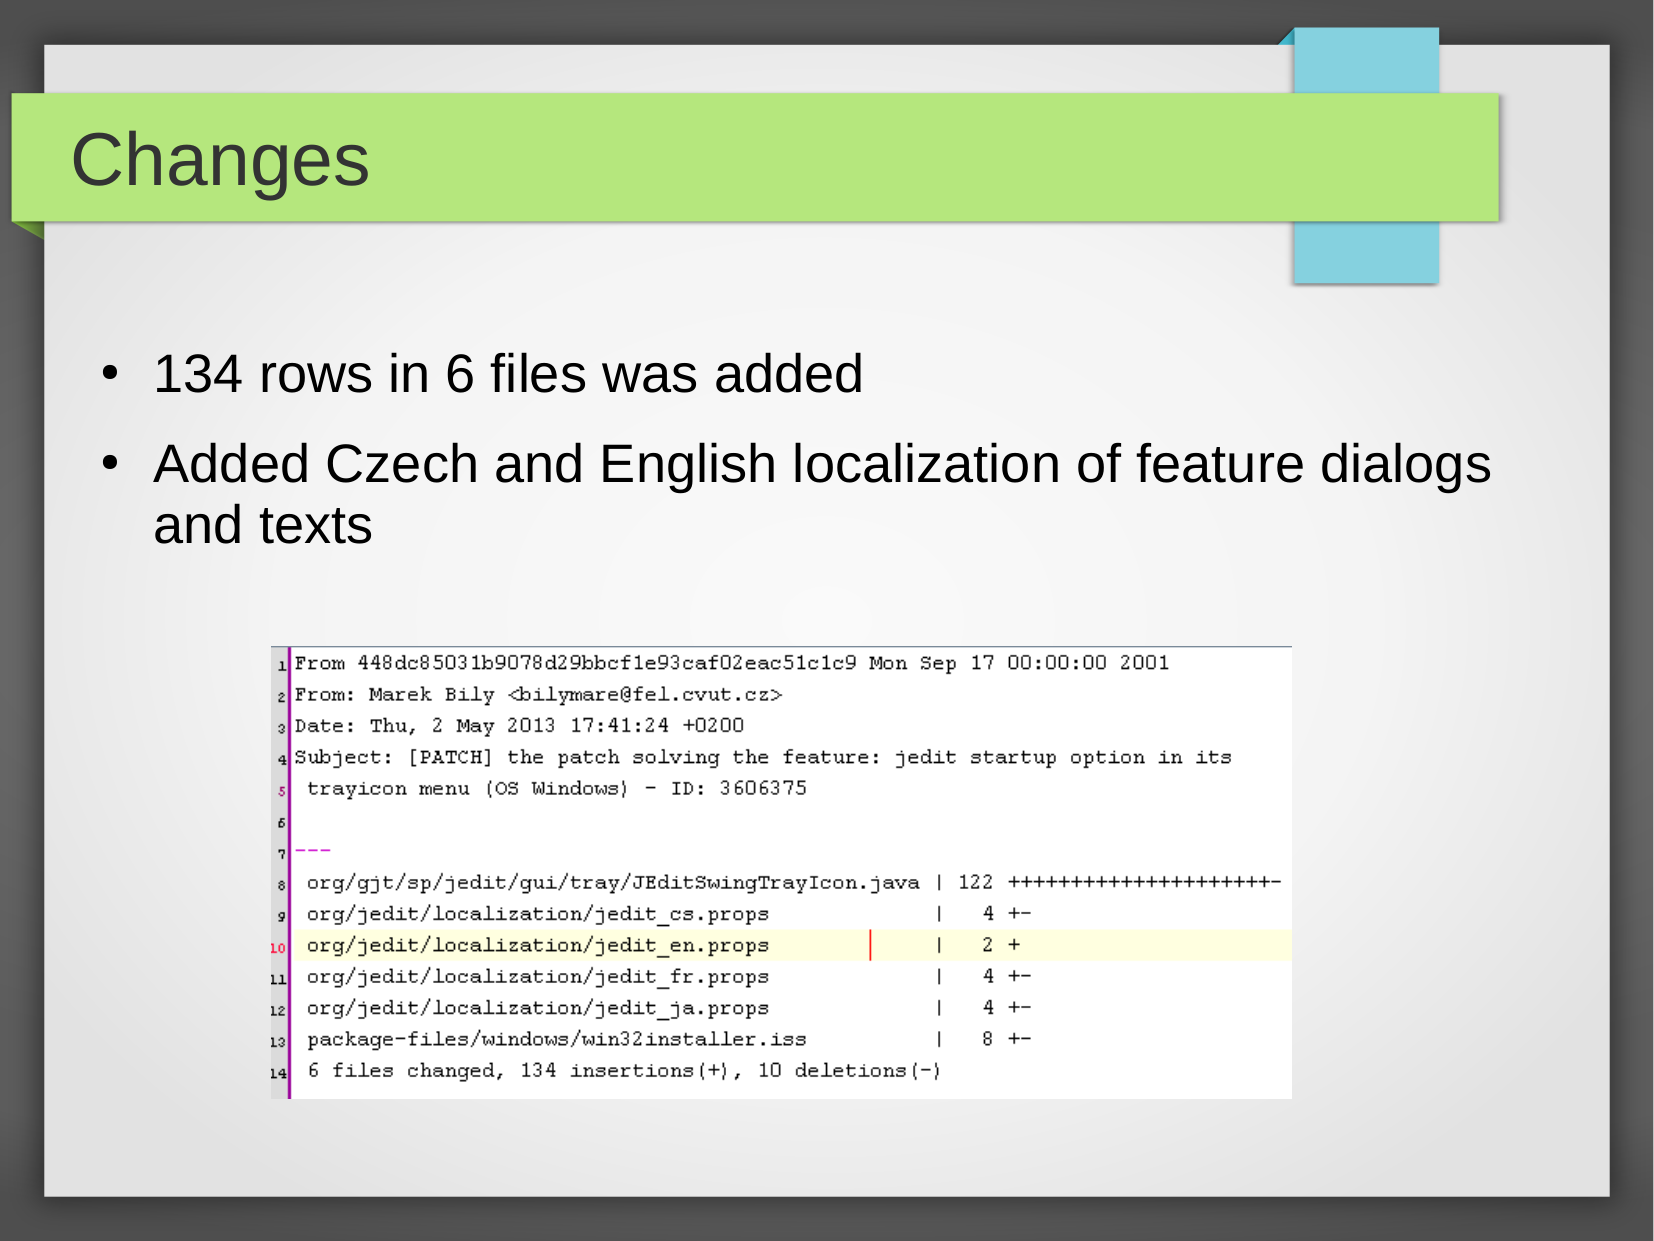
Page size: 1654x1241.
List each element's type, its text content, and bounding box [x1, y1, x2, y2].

picture [0, 0, 1654, 1241]
title Changes [70, 106, 1229, 213]
list 134 rows in 6 files was added Added Czech and English localization of feature dialogs and texts [82, 343, 1536, 1063]
